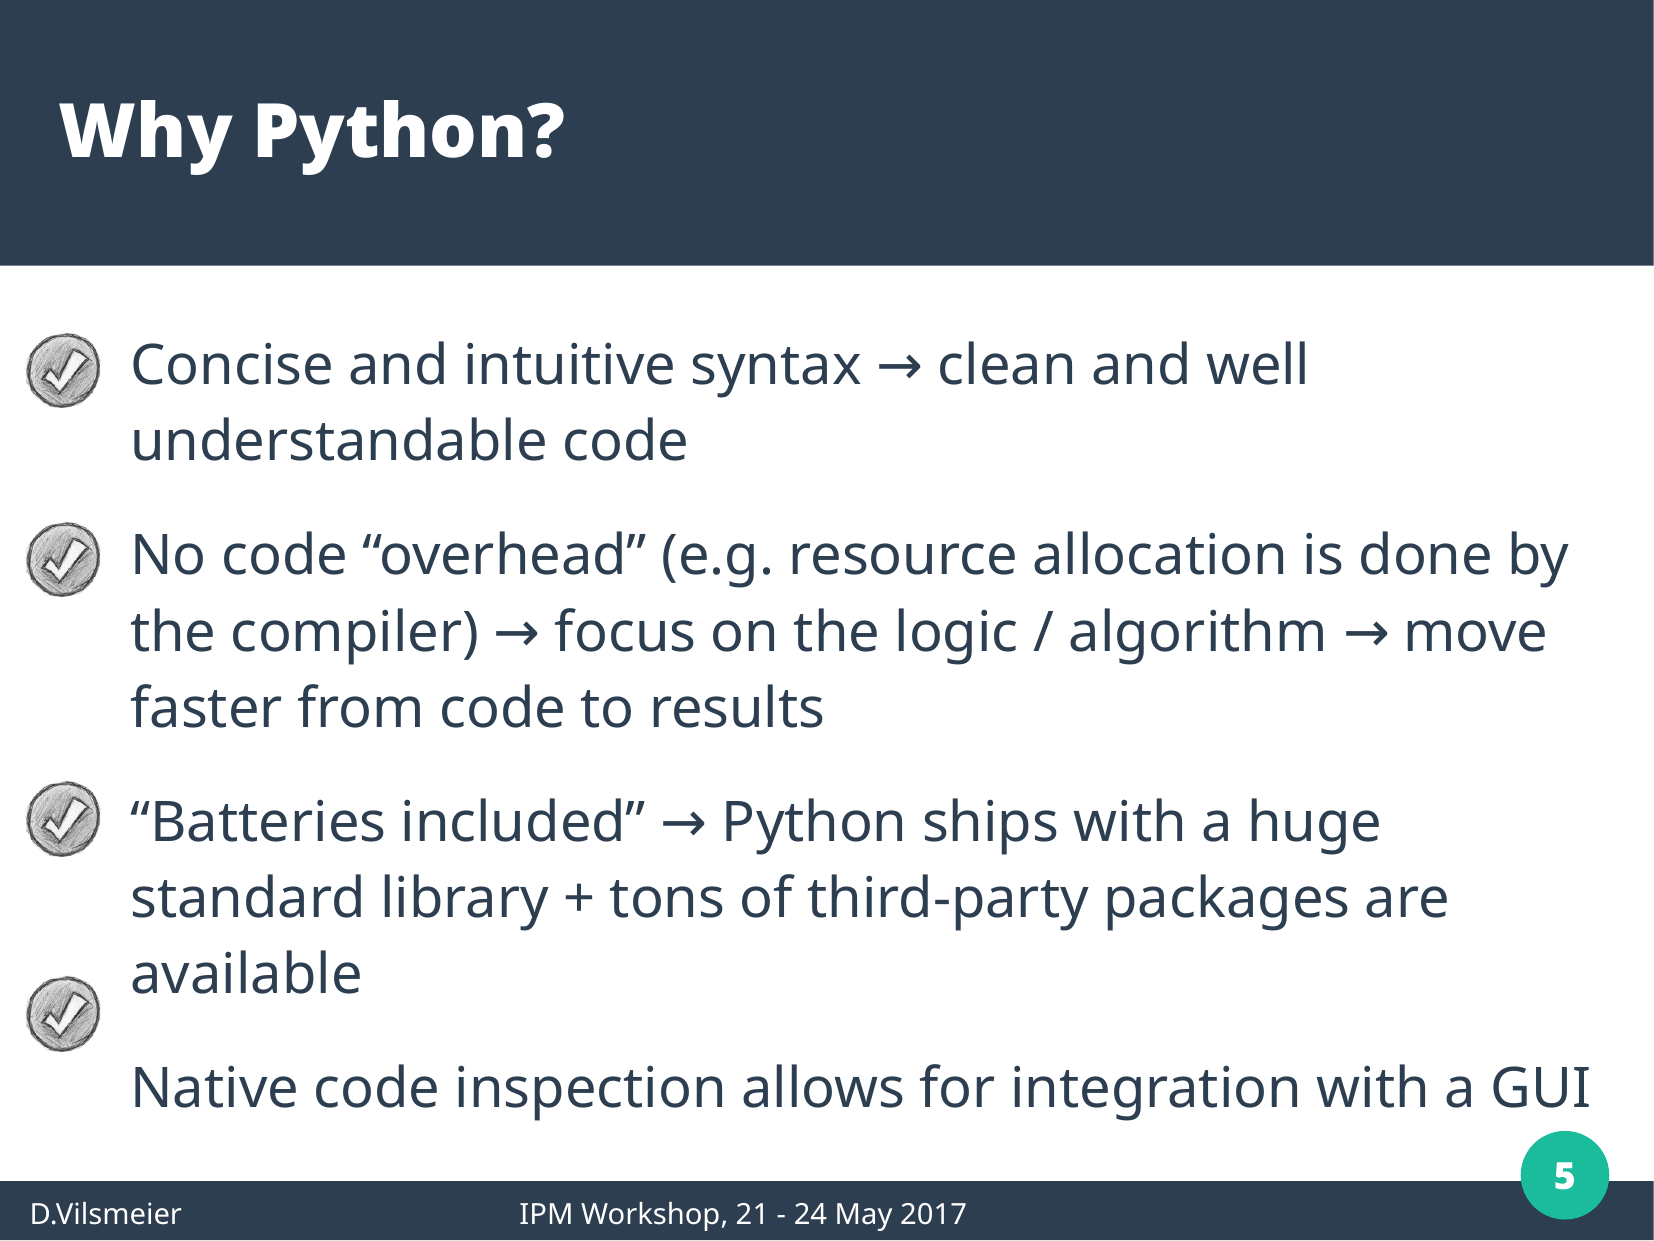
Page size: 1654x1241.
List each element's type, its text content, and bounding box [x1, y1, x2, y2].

list Concise and intuitive syntax → clean and well understandable code No code “overhead” (e.g. resource allocation is done by the compiler) → focus on the logic / algorithm → move faster from code to results “Batteries included” → Python ships with a huge standard library + tons of third-party packages are available Native code inspection allows for integration with a GUI [70, 324, 1607, 1152]
title Why Python? [59, 49, 1595, 207]
picture [25, 975, 101, 1052]
picture [25, 332, 101, 408]
picture [25, 780, 101, 857]
picture [25, 521, 101, 597]
